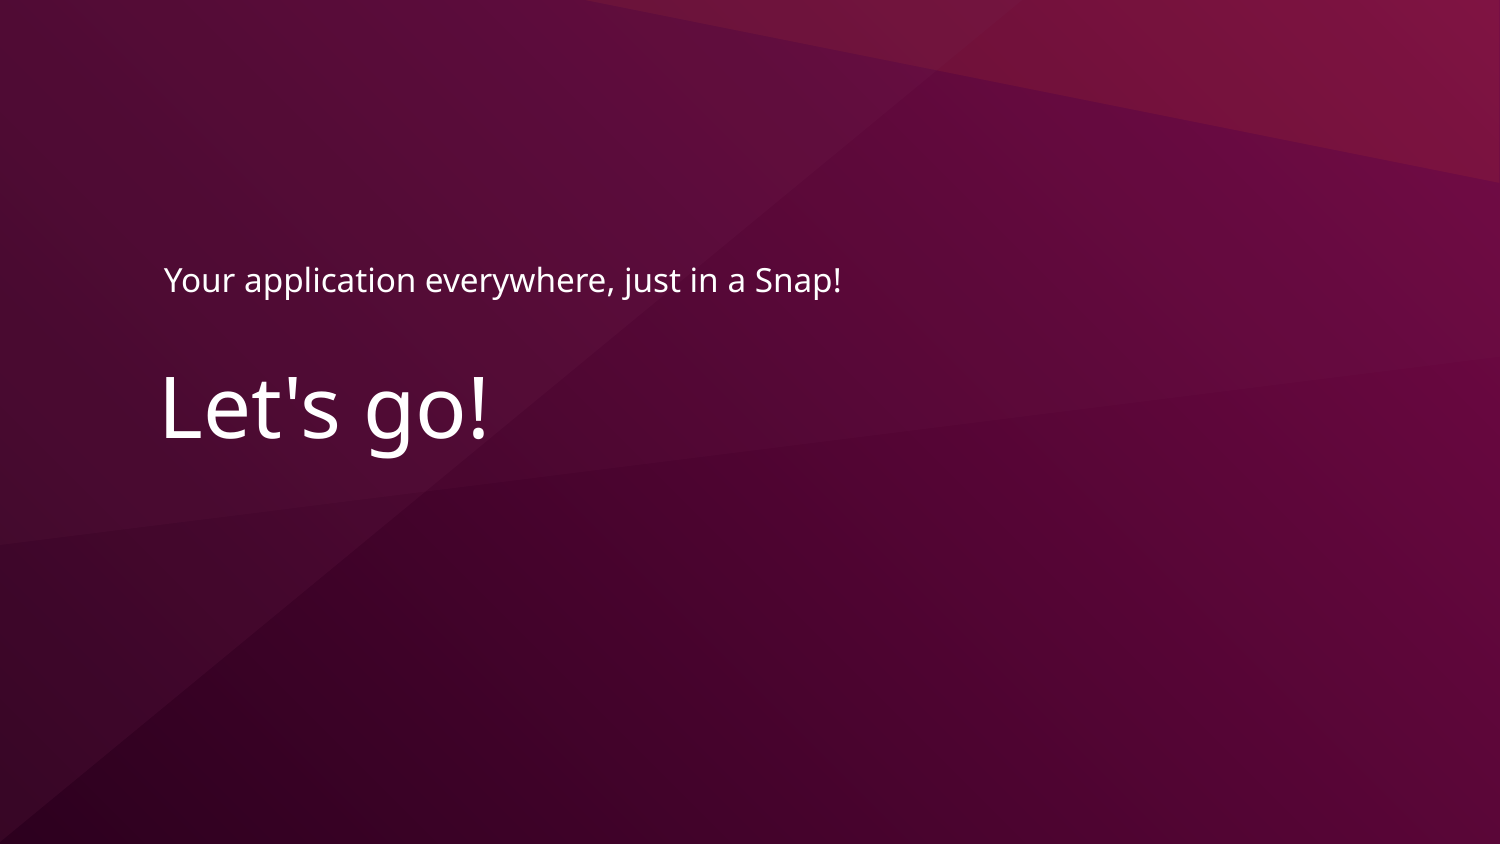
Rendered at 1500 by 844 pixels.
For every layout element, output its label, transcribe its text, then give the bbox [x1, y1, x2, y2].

title Let's go! [158, 352, 1378, 607]
subtitle Your application everywhere, just in a Snap! [163, 259, 940, 324]
